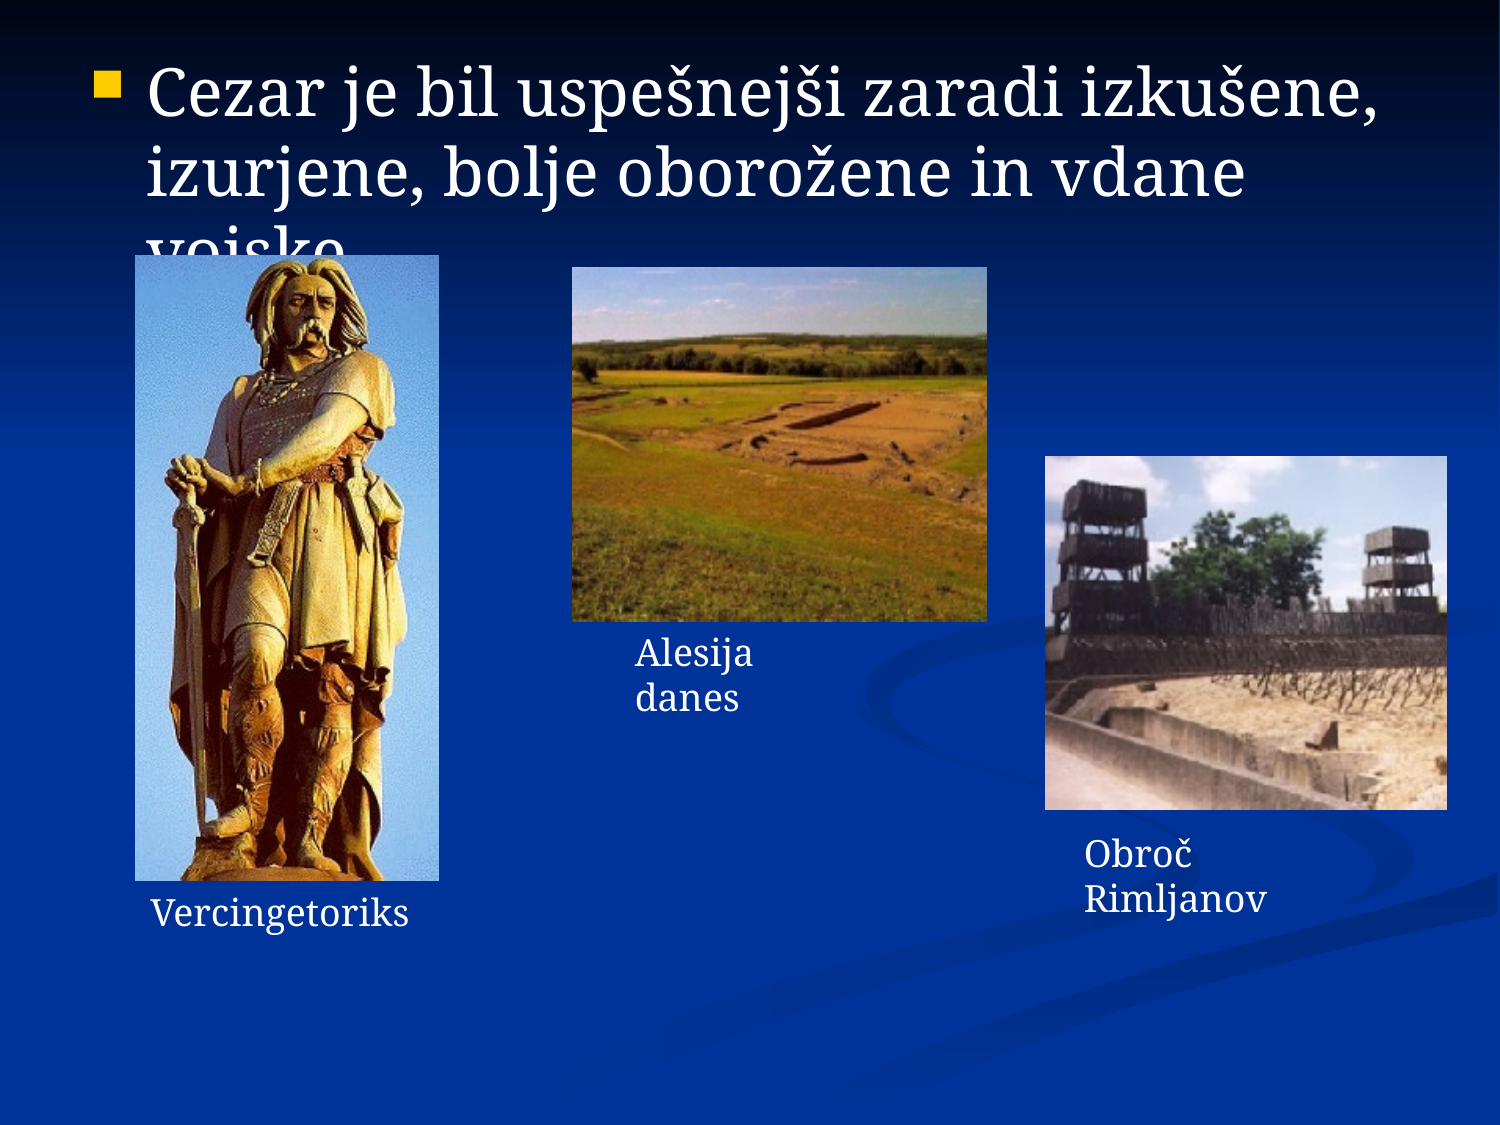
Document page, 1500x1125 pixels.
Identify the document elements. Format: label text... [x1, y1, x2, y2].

text_box Alesija danes [620, 621, 880, 727]
picture [572, 267, 987, 622]
text_box Vercingetoriks [135, 881, 431, 942]
picture [135, 255, 439, 881]
list Cezar je bil uspešnejši zaradi izkušene, izurjene, bolje oborožene in vdane vojske. [75, 42, 1425, 1005]
text_box Obroč Rimljanov [1068, 822, 1400, 928]
picture [1045, 456, 1447, 810]
